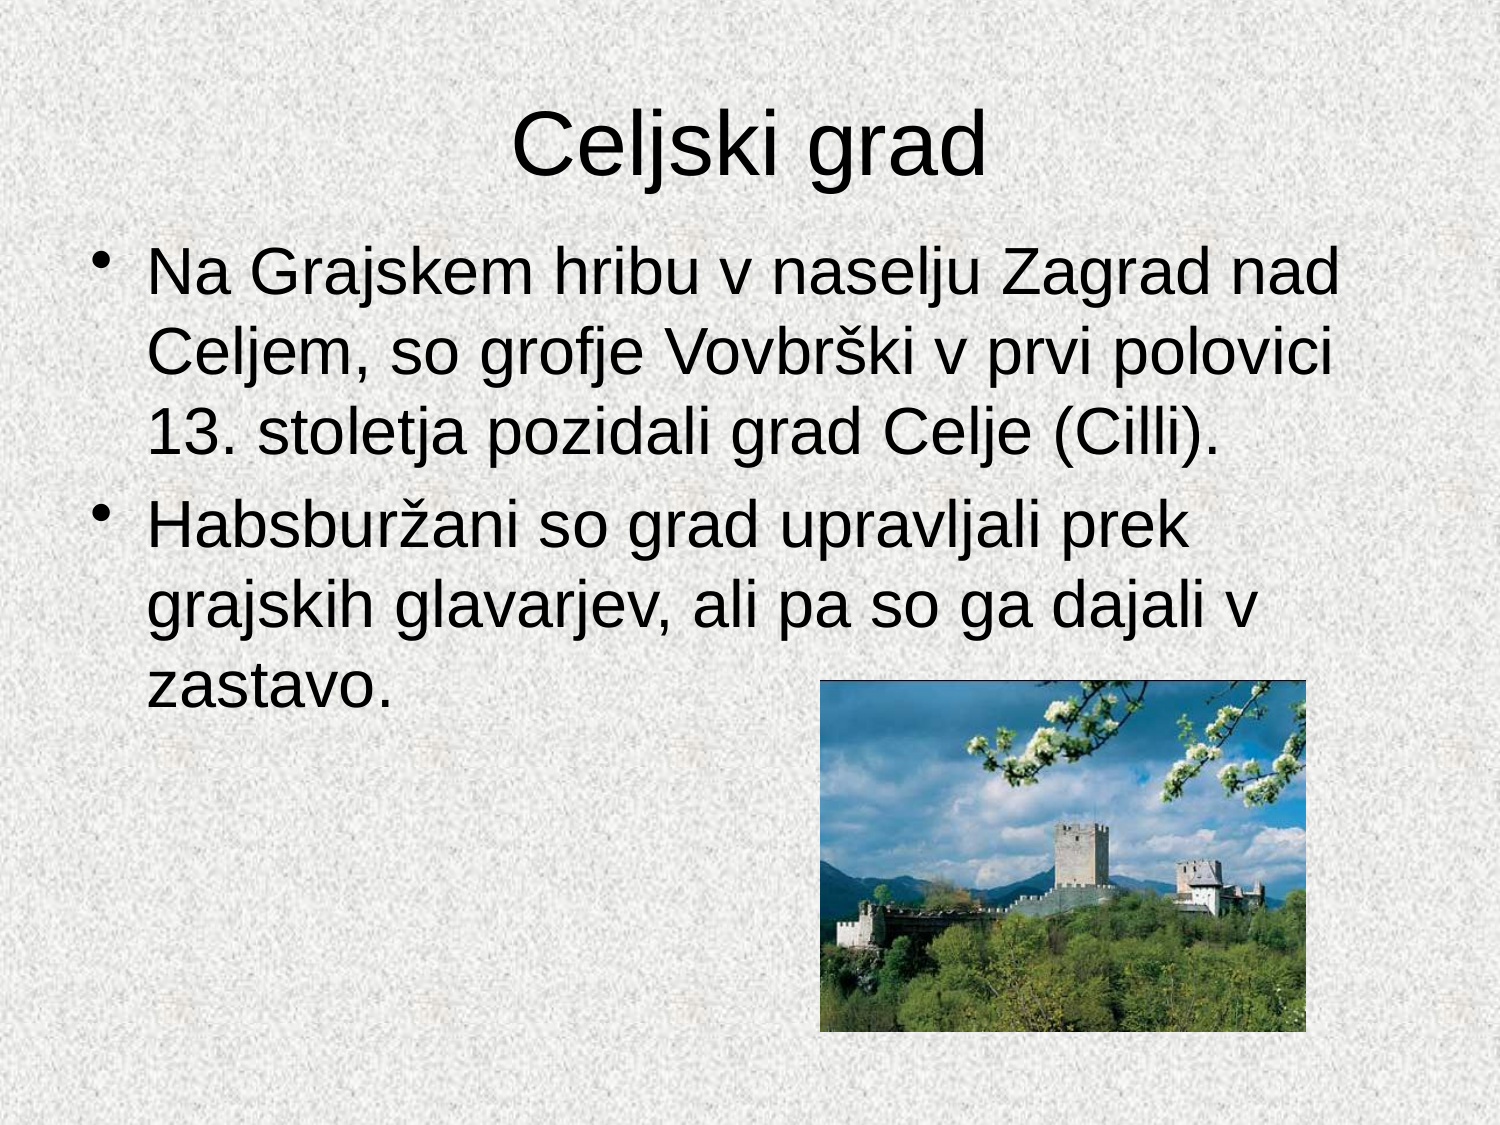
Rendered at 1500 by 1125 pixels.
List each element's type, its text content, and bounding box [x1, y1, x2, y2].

title Celjski grad [75, 45, 1425, 220]
list Na Grajskem hribu v naselju Zagrad nad Celjem, so grofje Vovbrški v prvi polovici 13. stoletja pozidali grad Celje (Cilli). Habsburžani so grad upravljali prek grajskih glavarjev, ali pa so ga dajali v zastavo. [75, 220, 1425, 1005]
picture [0, 0, 1500, 1125]
